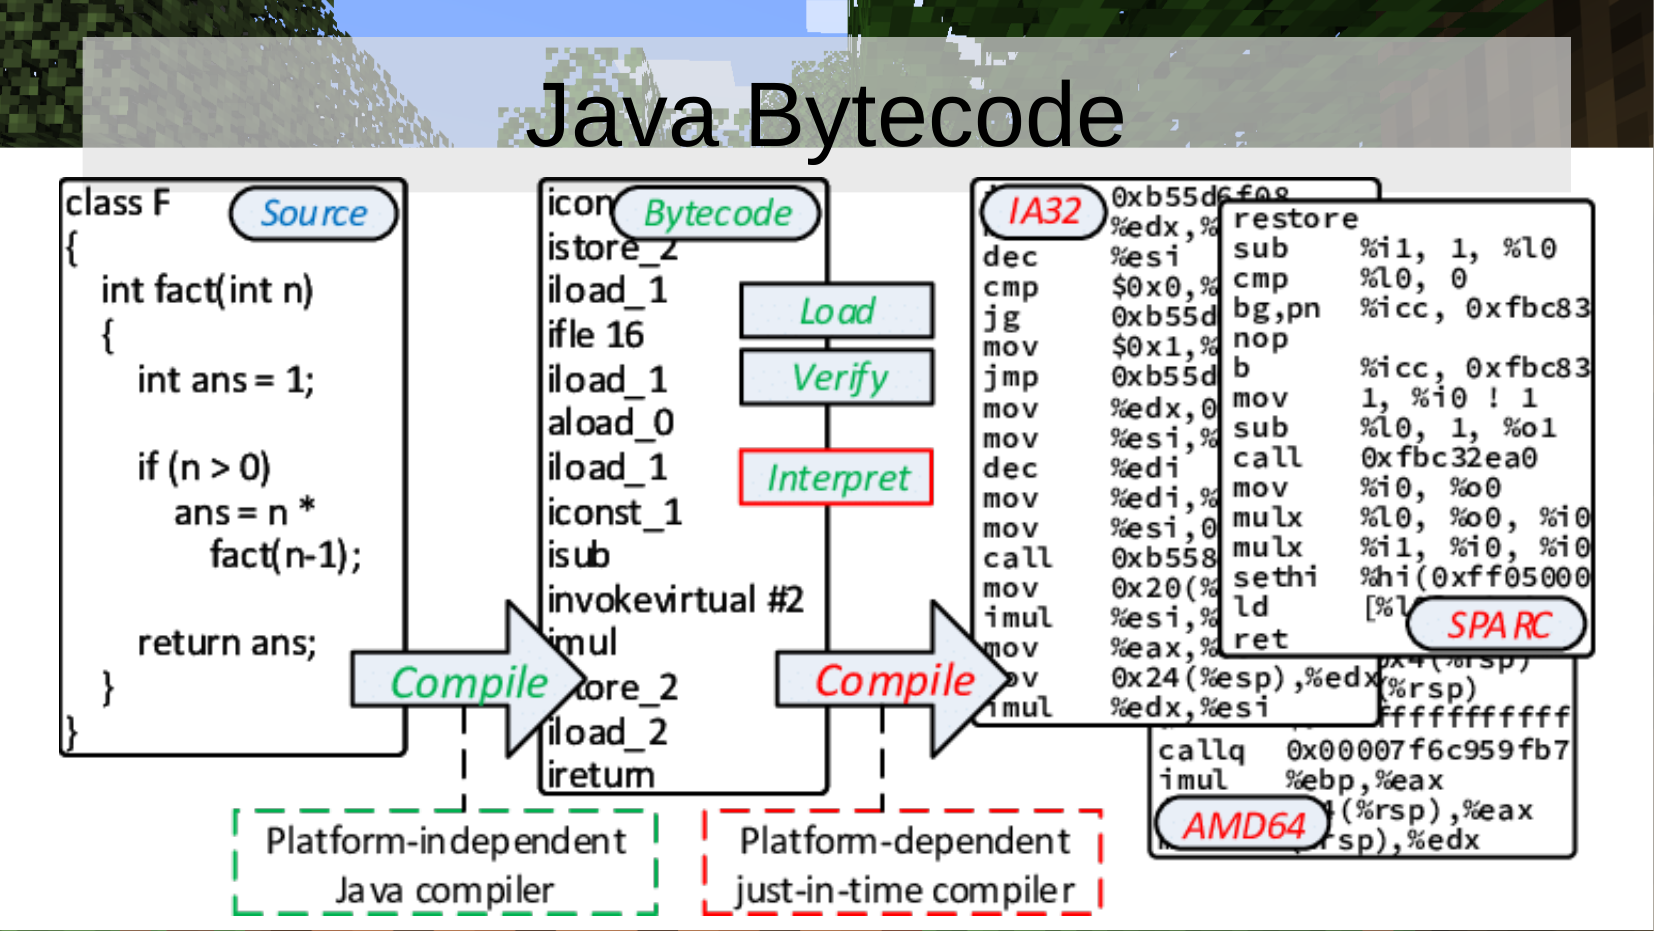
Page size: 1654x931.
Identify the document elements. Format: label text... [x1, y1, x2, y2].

title Java Bytecode [82, 37, 1571, 177]
text_box [0, 147, 1654, 931]
picture [0, 0, 1654, 147]
picture [59, 177, 1598, 916]
